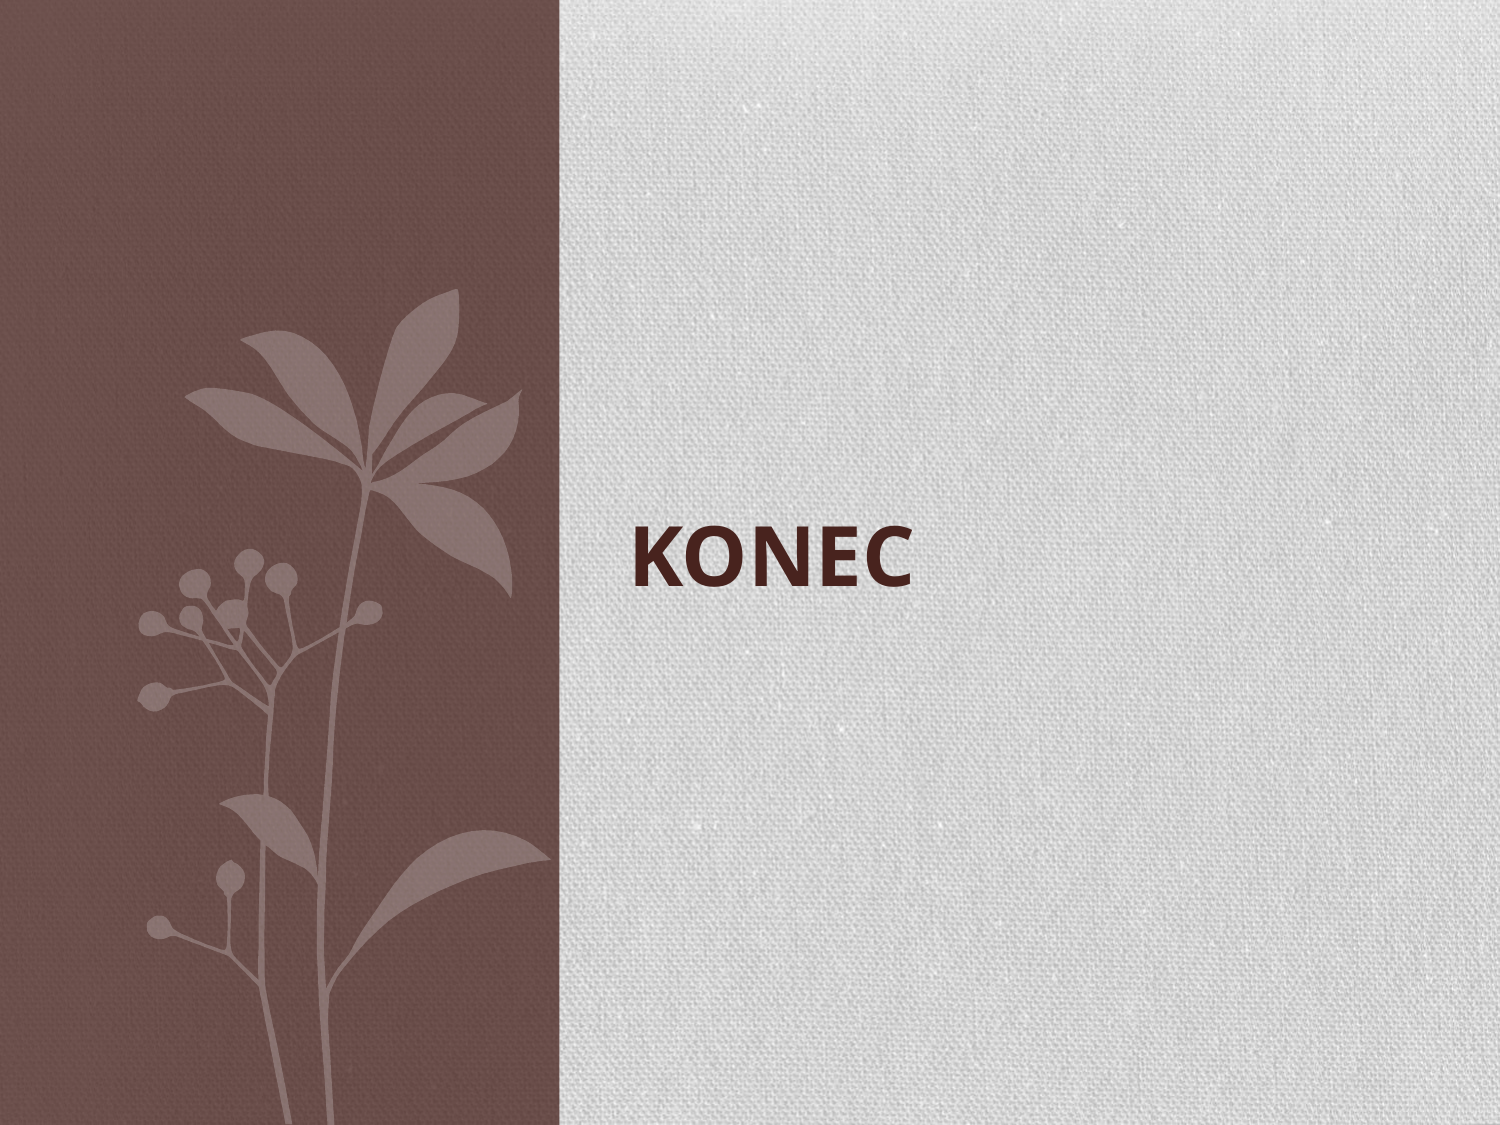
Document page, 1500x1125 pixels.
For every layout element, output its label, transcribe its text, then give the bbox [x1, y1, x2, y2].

title KONEC [613, 232, 1454, 611]
picture [560, 0, 1500, 1125]
subtitle [614, 610, 1455, 870]
